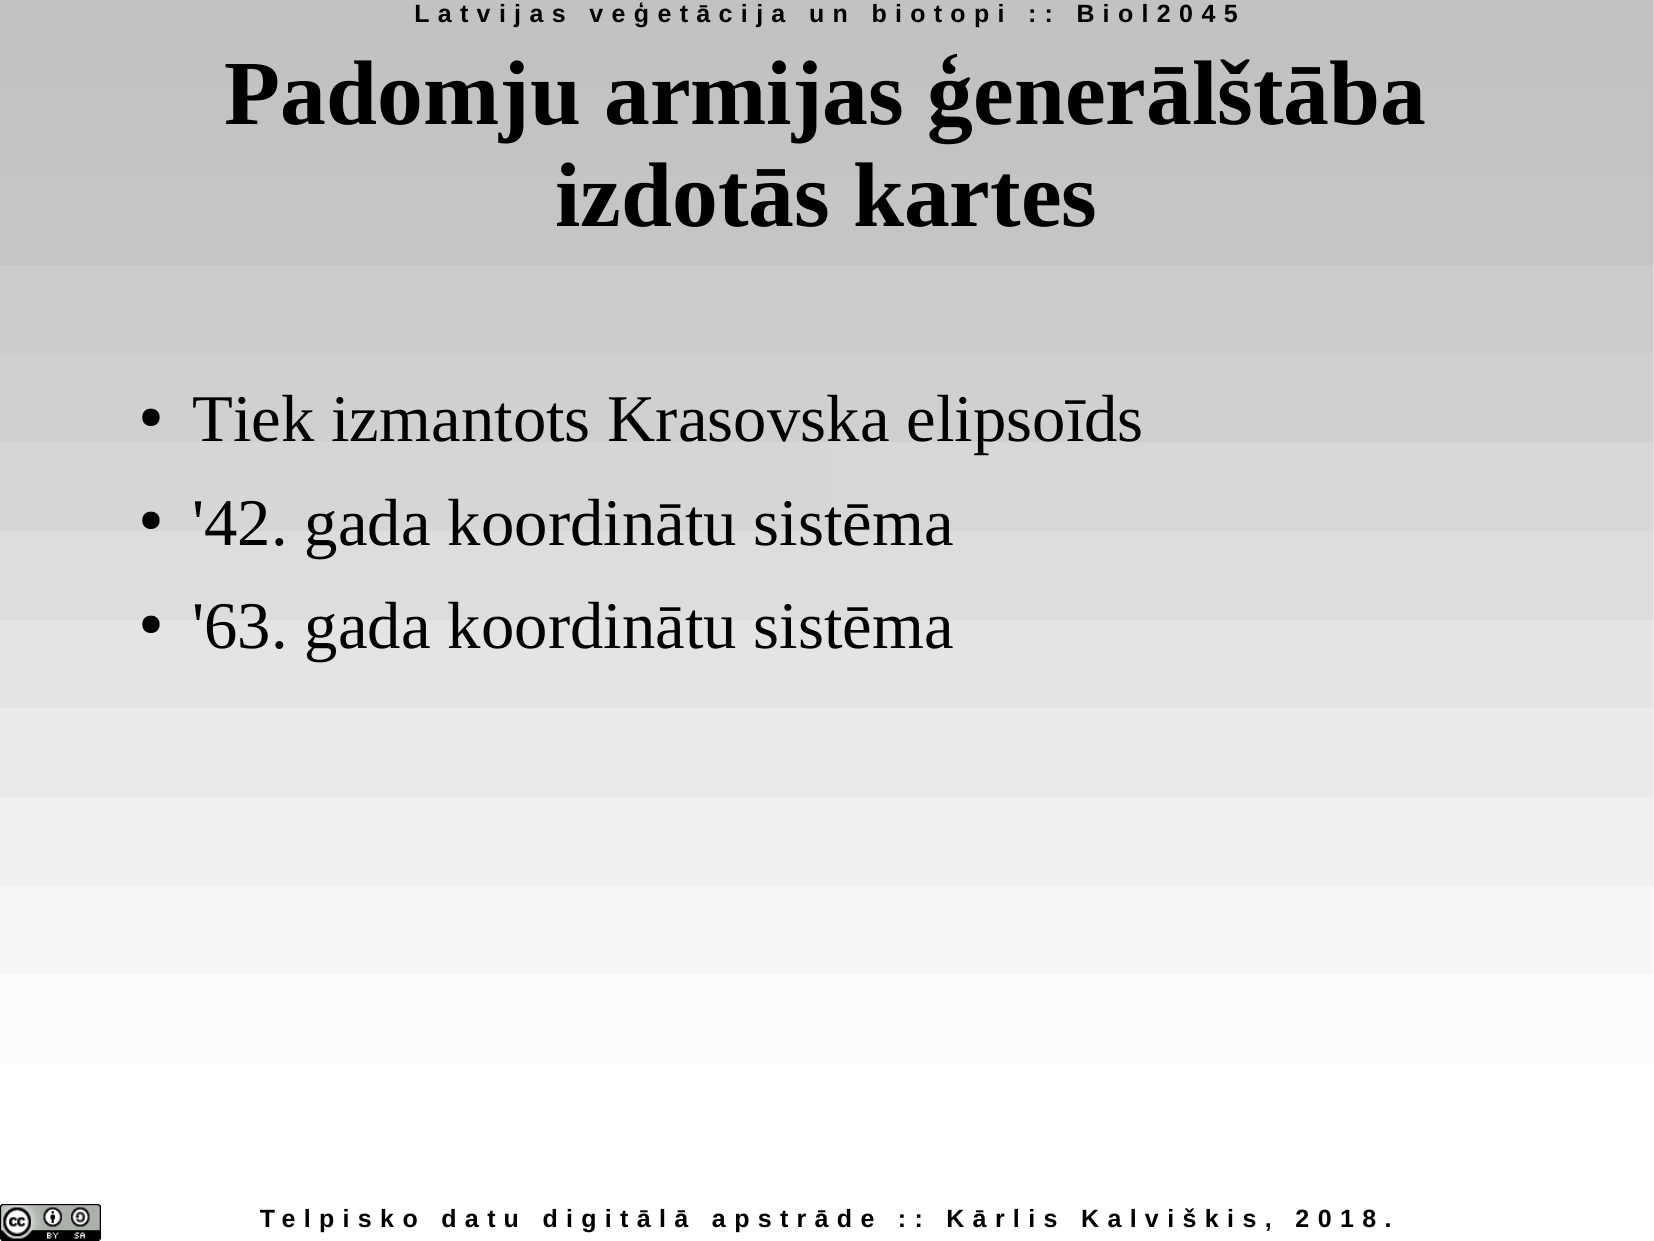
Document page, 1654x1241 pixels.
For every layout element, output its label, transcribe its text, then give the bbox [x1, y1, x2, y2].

title Padomju armijas ģenerālštāba izdotās kartes [0, 1, 1654, 287]
list Tiek izmantots Krasovska elipsoīds '42. gada koordinātu sistēma '63. gada koordinātu sistēma [121, 381, 1534, 1194]
picture [0, 287, 1654, 1241]
